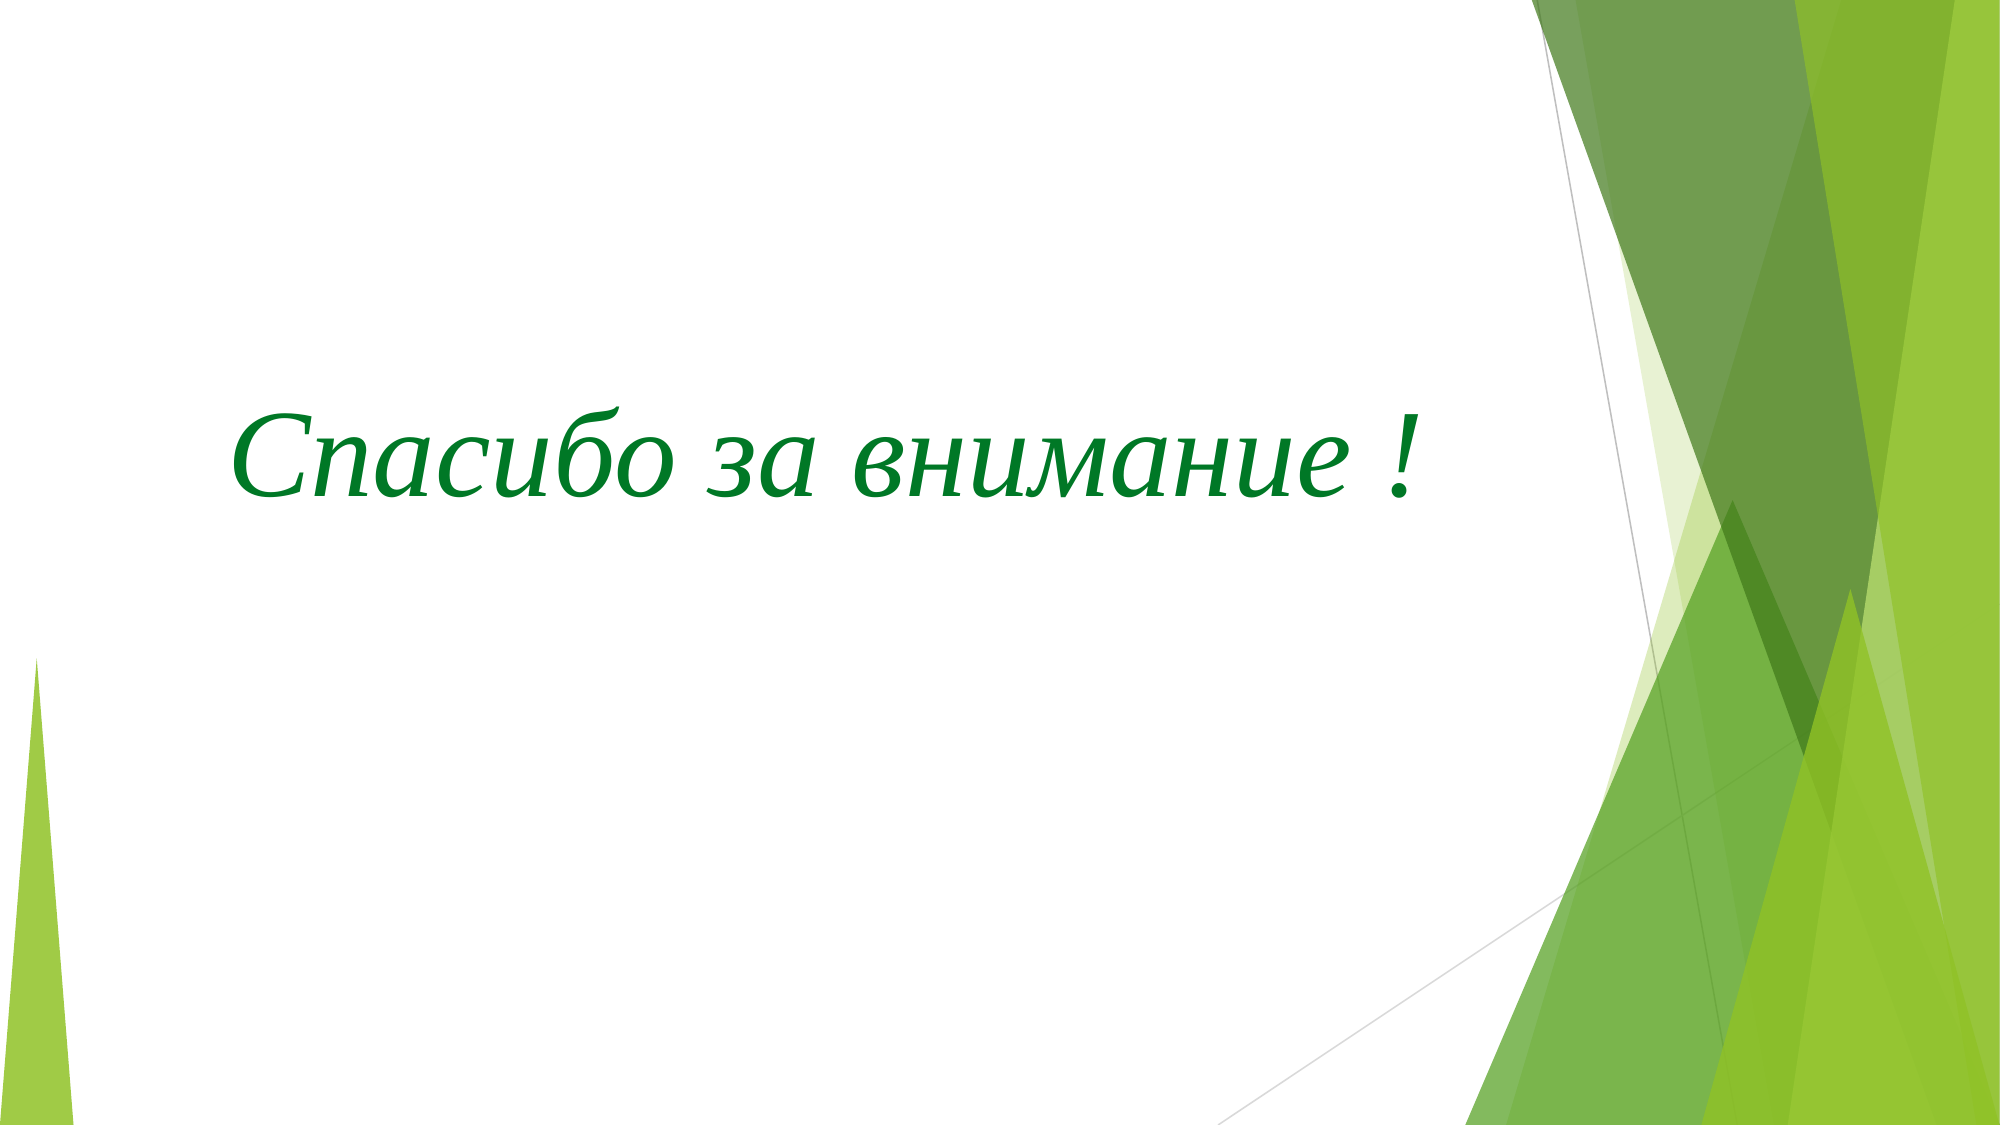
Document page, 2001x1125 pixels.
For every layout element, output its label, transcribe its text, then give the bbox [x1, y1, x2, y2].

text_box Спасибо за внимание ! [212, 377, 1440, 532]
